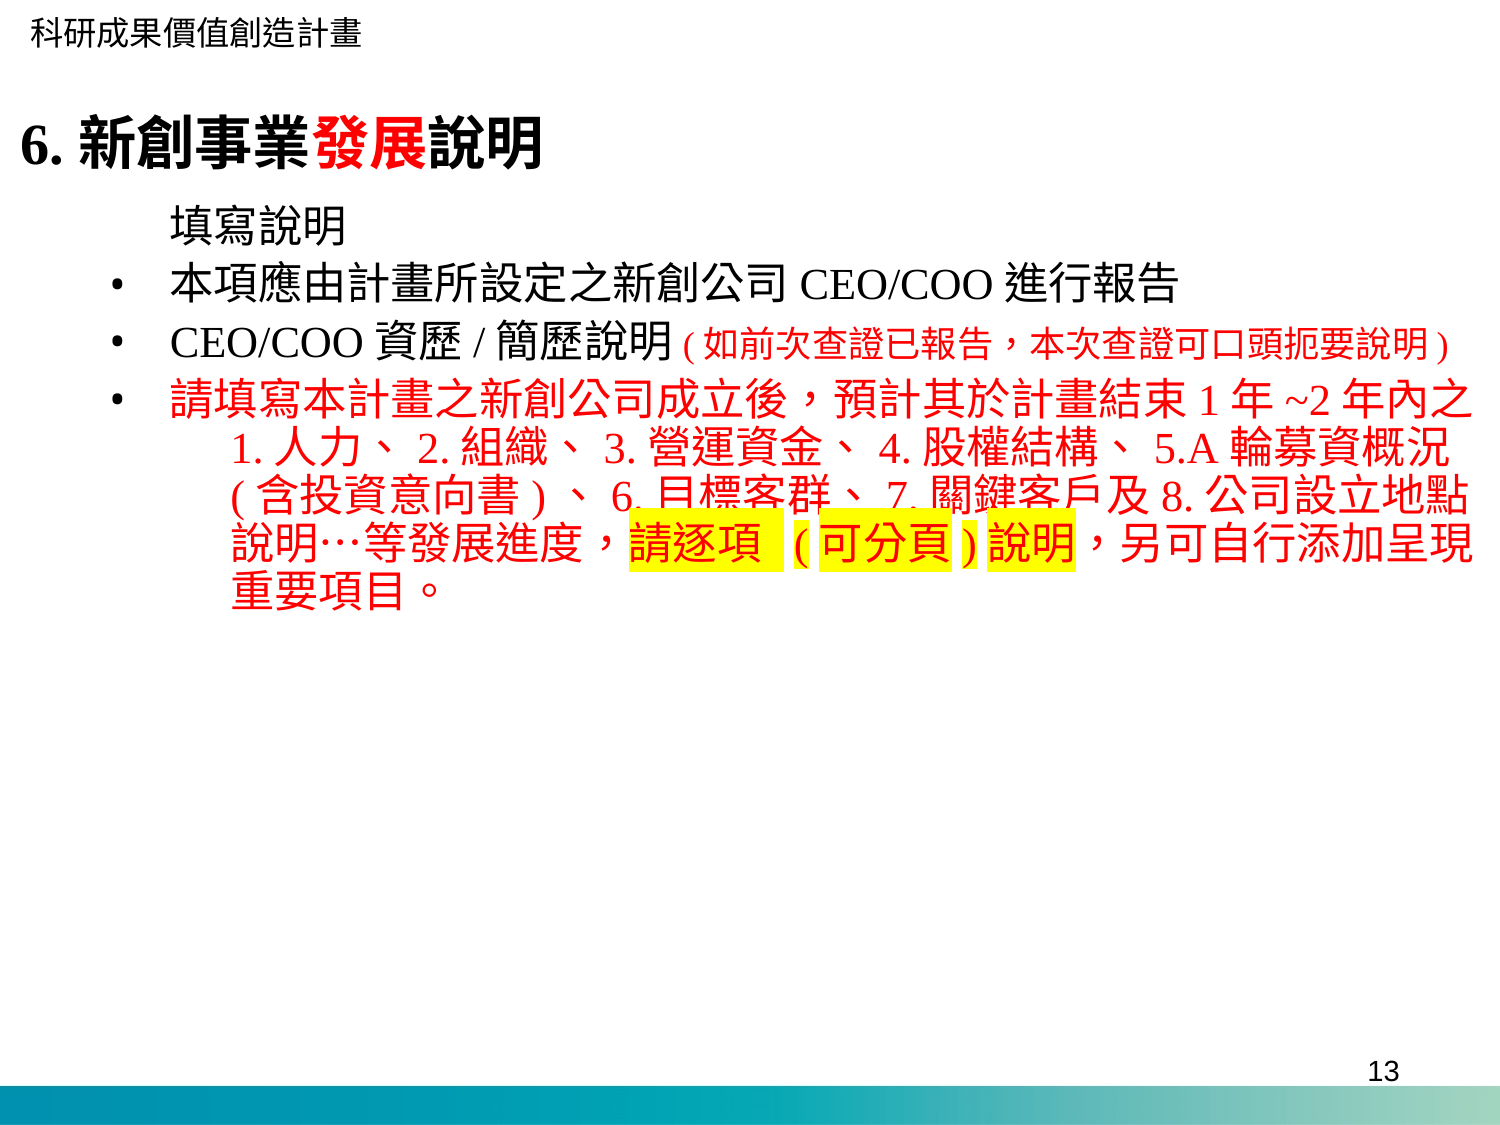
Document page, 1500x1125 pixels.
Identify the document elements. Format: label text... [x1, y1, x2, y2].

text_box 12 [1352, 1044, 1500, 1123]
text_box 6.新創事業發展說明 [5, 99, 559, 184]
list 填寫說明 本項應由計畫所設定之新創公司CEO/COO進行報告 CEO/COO資歷/簡歷說明(如前次查證已報告，本次查證可口頭扼要說明) 請填寫本計畫之新創公司成立後，預計其於計畫結束1年~2年內之1.人力、2.組織、3.營運資金、4.股權結構、5.A輪募資概況(含投資意向書)、6.目標客群、7.關鍵客戶及8.公司設立地點說明…等發展進度，請逐項 (可分頁)說明，另可自行添加呈現重要項目。 [94, 196, 1500, 656]
